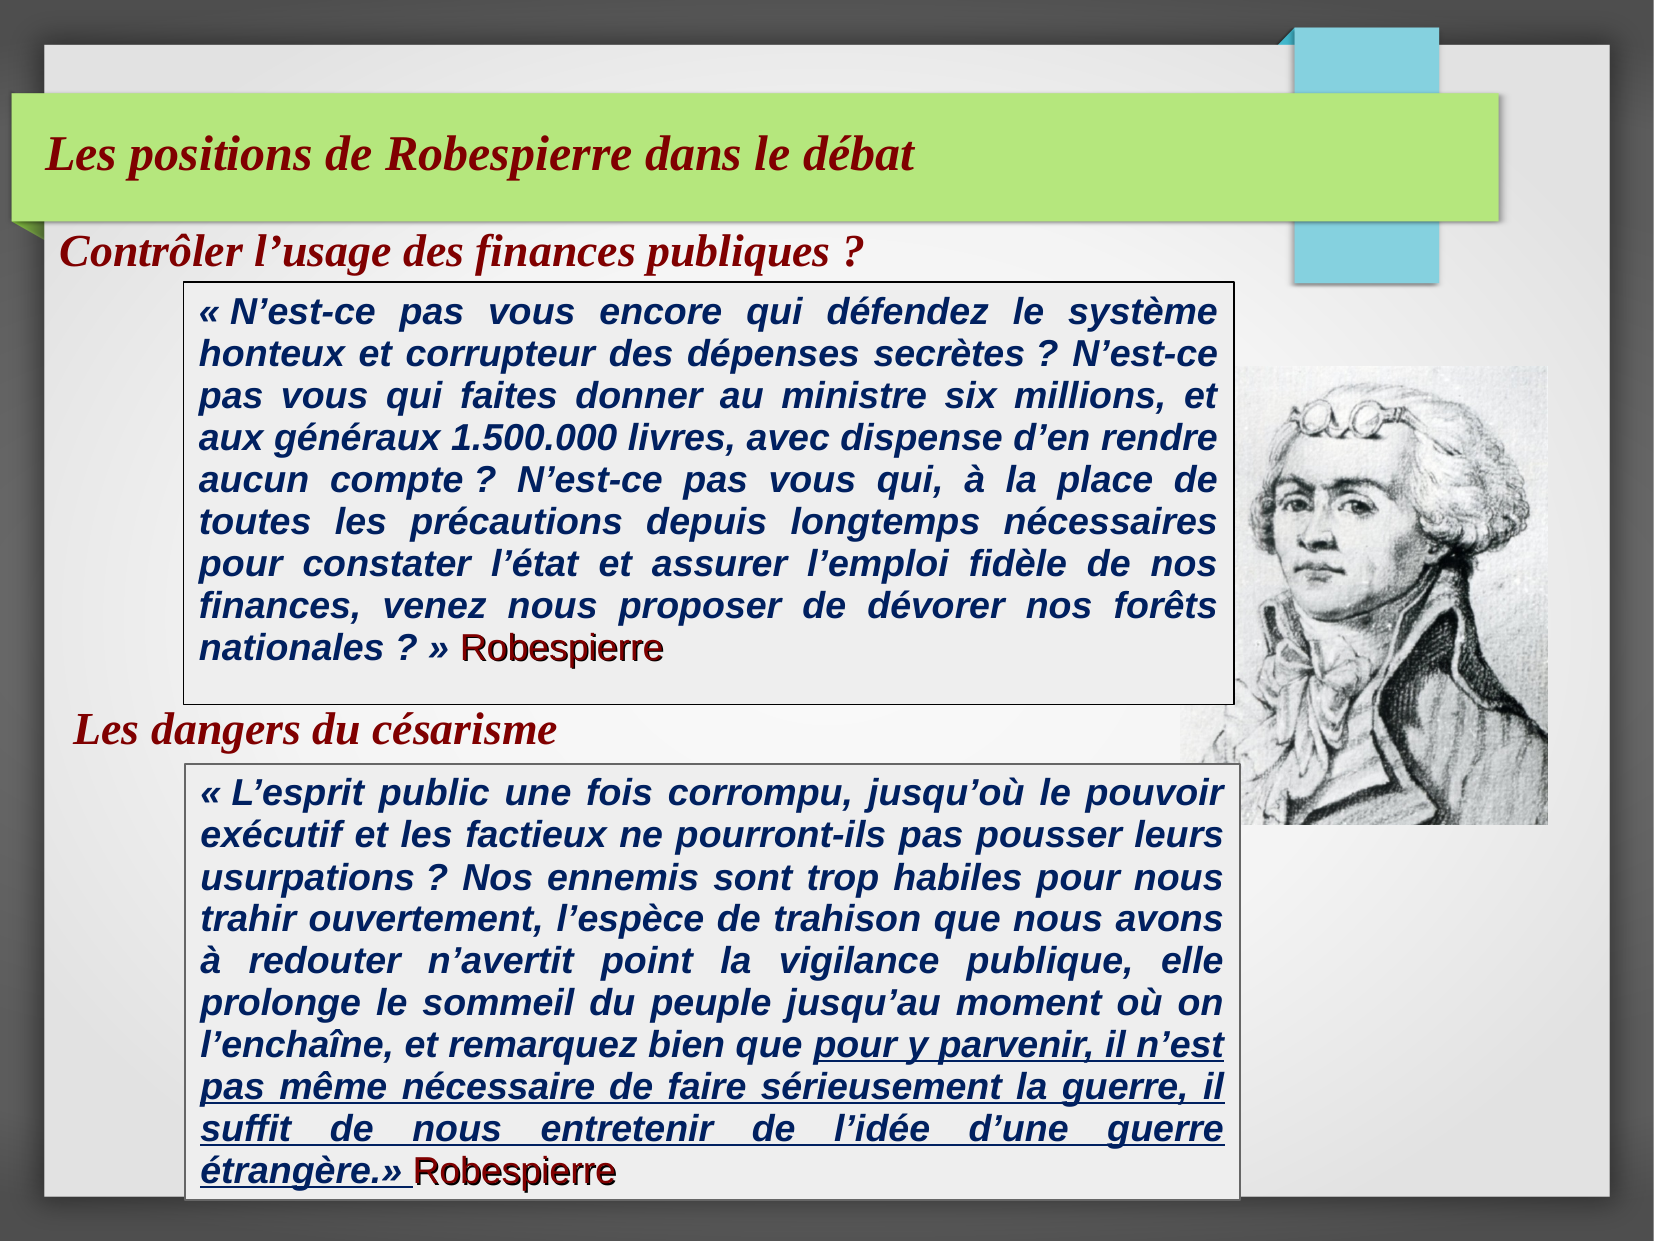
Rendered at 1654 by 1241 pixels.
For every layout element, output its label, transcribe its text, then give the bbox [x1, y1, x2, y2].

title Les positions de Robespierre dans le débat [45, 94, 1227, 213]
text_box « L’esprit public une fois corrompu, jusqu’où le pouvoir exécutif et les factieux ne pourront-ils pas pousser leurs usurpations ? Nos ennemis sont trop habiles pour nous trahir ouvertement, l’espèce de trahison que nous avons à redouter n’avertit point la vigilance publique, elle prolonge le sommeil du peuple jusqu’au moment où on l’enchaîne, et remarquez bien que pour y parvenir, il n’est pas même nécessaire de faire sérieusement la guerre, il suffit de nous entretenir de l’idée d’une guerre étrangère.» Robespierre [184, 763, 1241, 1201]
text_box « N’est-ce pas vous encore qui défendez le système honteux et corrupteur des dépenses secrètes ? N’est-ce pas vous qui faites donner au ministre six millions, et aux généraux 1.500.000 livres, avec dispense d’en rendre aucun compte ? N’est-ce pas vous qui, à la place de toutes les précautions depuis longtemps nécessaires pour constater l’état et assurer l’emploi fidèle de nos finances, venez nous proposer de dévorer nos forêts nationales ? » Robespierre [183, 281, 1234, 705]
text_box Les dangers du césarisme [59, 696, 574, 763]
picture [0, 0, 1654, 1241]
text_box Contrôler l’usage des finances publiques ? [45, 218, 952, 284]
